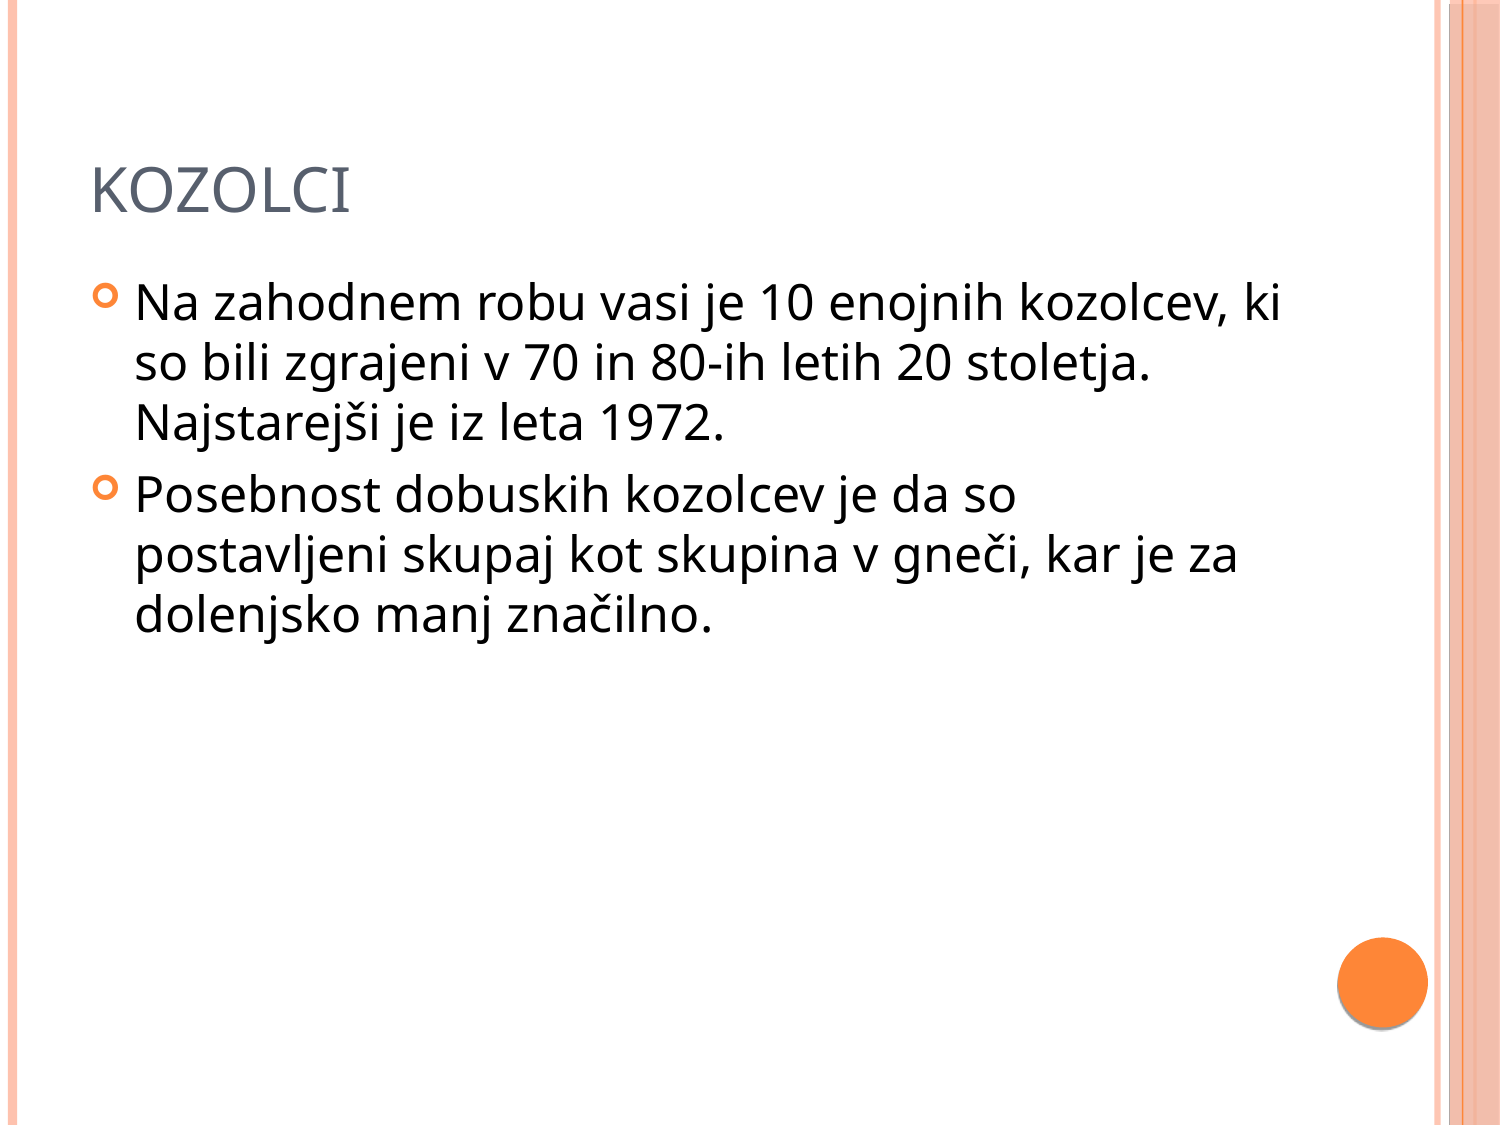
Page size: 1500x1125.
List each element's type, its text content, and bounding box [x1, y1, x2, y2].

list Na zahodnem robu vasi je 10 enojnih kozolcev, ki so bili zgrajeni v 70 in 80-ih letih 20 stoletja. Najstarejši je iz leta 1972. Posebnost dobuskih kozolcev je da so postavljeni skupaj kot skupina v gneči, kar je za dolenjsko manj značilno. [75, 262, 1300, 1062]
title KOZOLCI [75, 45, 1300, 233]
